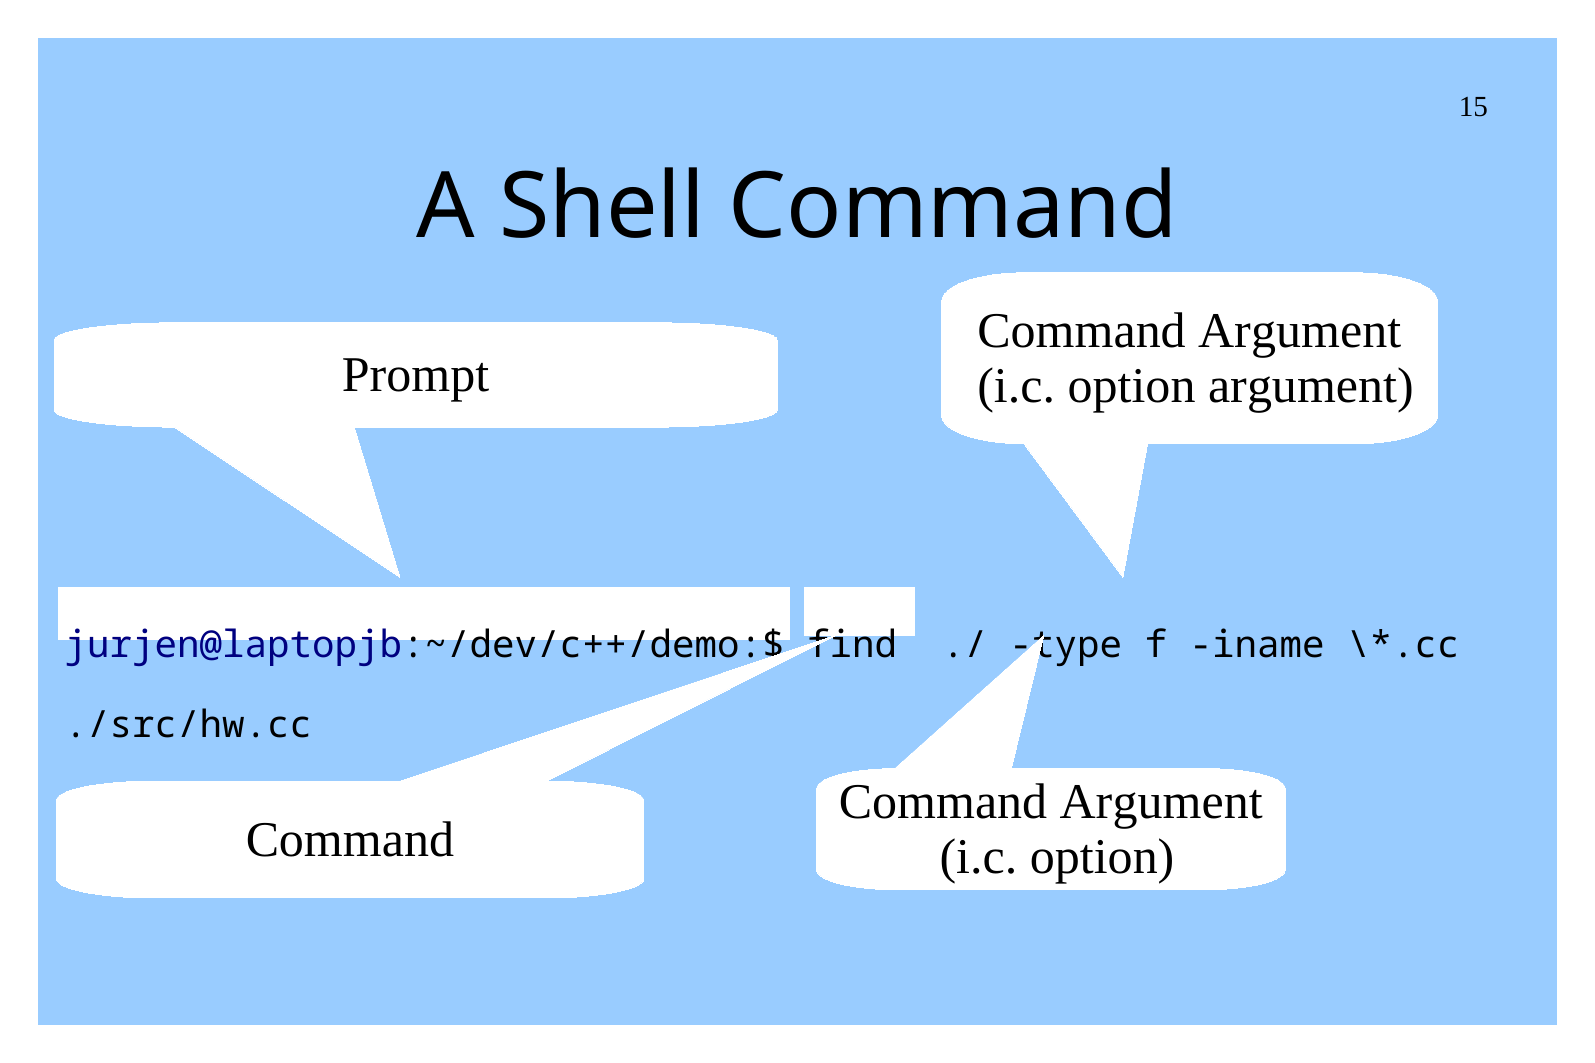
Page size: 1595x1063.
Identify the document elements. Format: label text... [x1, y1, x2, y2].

text_box Prompt [54, 322, 778, 578]
title A Shell Command [149, 119, 1447, 285]
text_box Command Argument (i.c. option argument) [941, 272, 1438, 578]
text_box [460, 689, 672, 746]
list jurjen@laptopjb:~/dev/c++/demo:$ find ./ -type f -iname \*.cc ./src/hw.cc [64, 312, 1540, 935]
text_box [618, 689, 982, 746]
text_box [58, 587, 64, 640]
text_box Command Argument (i.c. option) [816, 635, 1286, 890]
text_box Command [56, 635, 836, 898]
